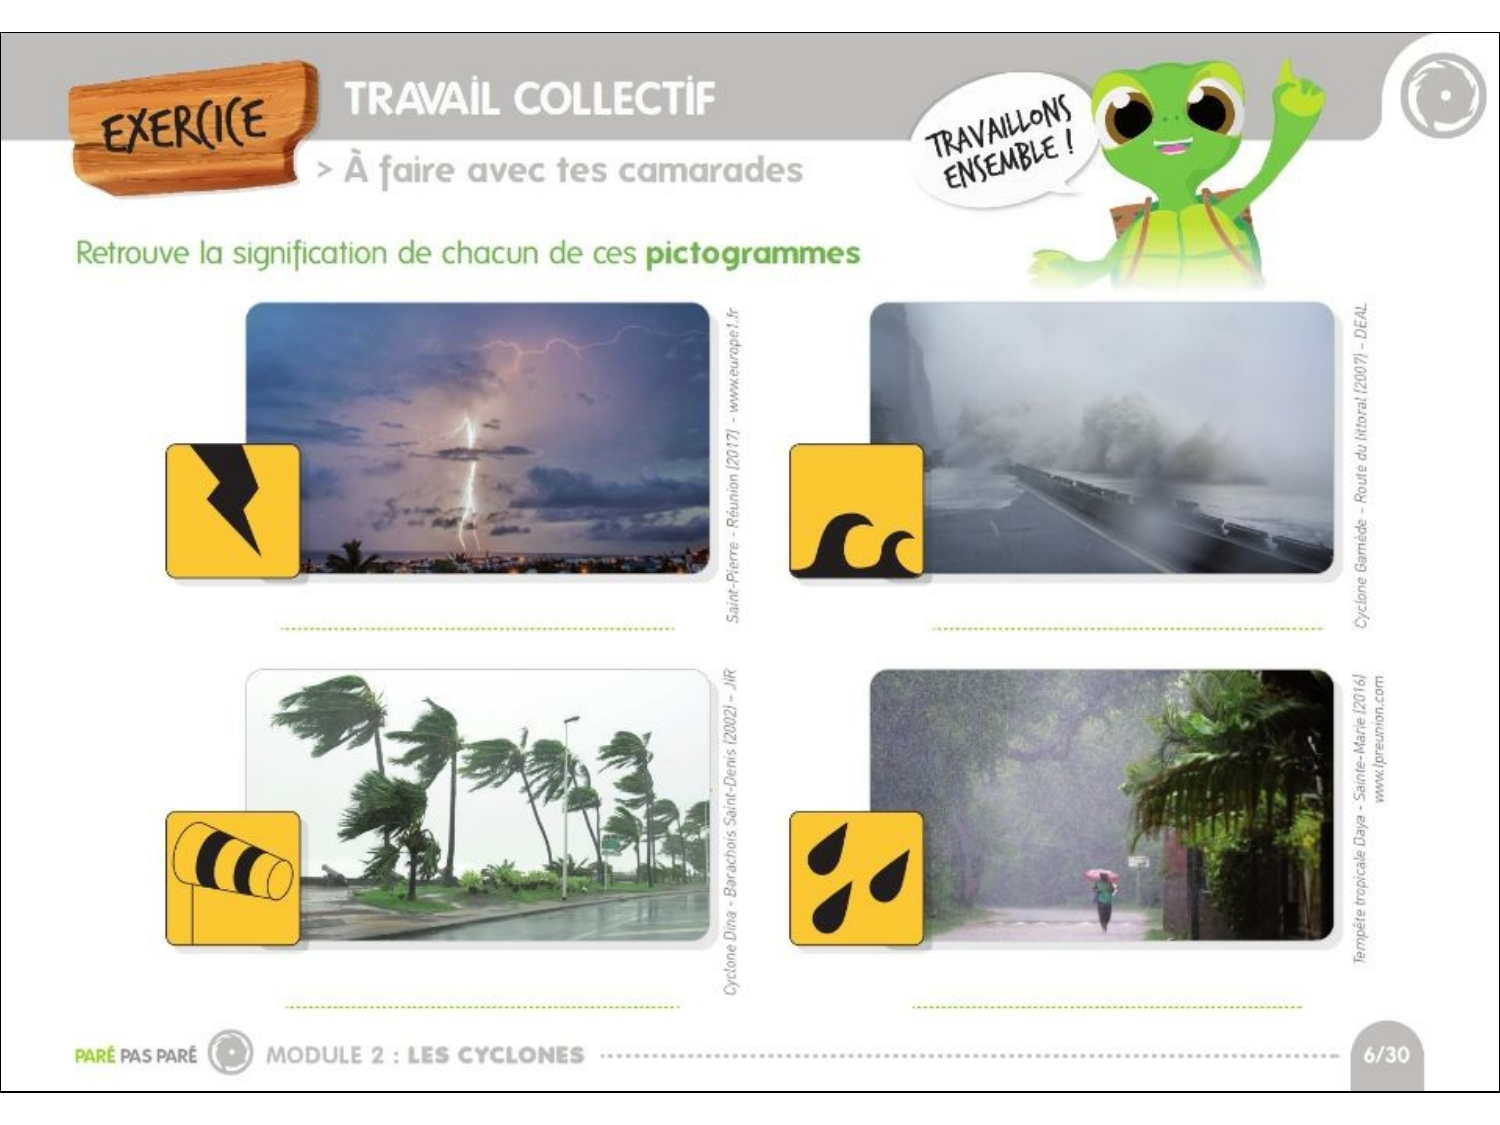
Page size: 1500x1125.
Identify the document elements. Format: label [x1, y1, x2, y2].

text_box [0, 32, 1500, 1093]
